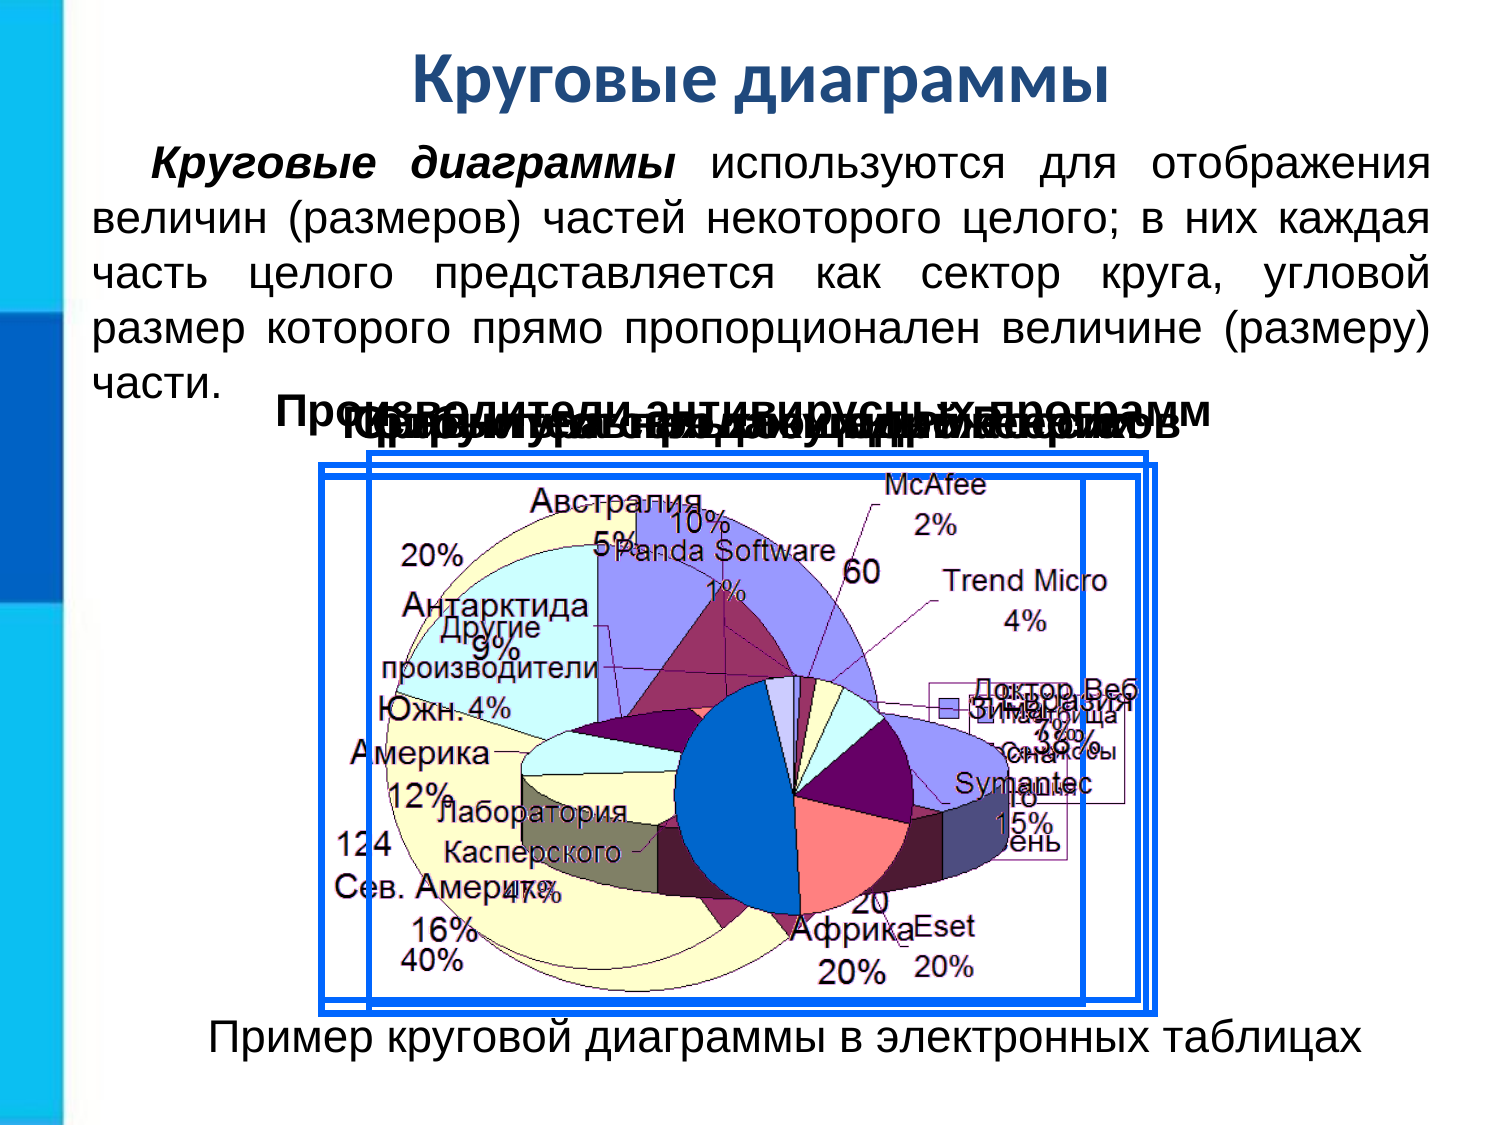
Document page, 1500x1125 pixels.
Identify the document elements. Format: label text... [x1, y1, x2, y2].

text_box Производители антивирусных программ [230, 373, 1258, 444]
text_box Сравнительная площадь материков [336, 444, 1199, 456]
text_box Пример круговой диаграммы в электронных таблицах [112, 999, 1459, 1070]
text_box Круговые диаграммы [100, 31, 1426, 125]
text_box Круговые диаграммы используются для отображения величин (размеров) частей некоторого целого; в них каждая часть целого представляется как сектор круга, угловой размер которого прямо пропорционален величине (размеру) части. [76, 125, 1447, 416]
picture [0, 0, 1500, 1125]
